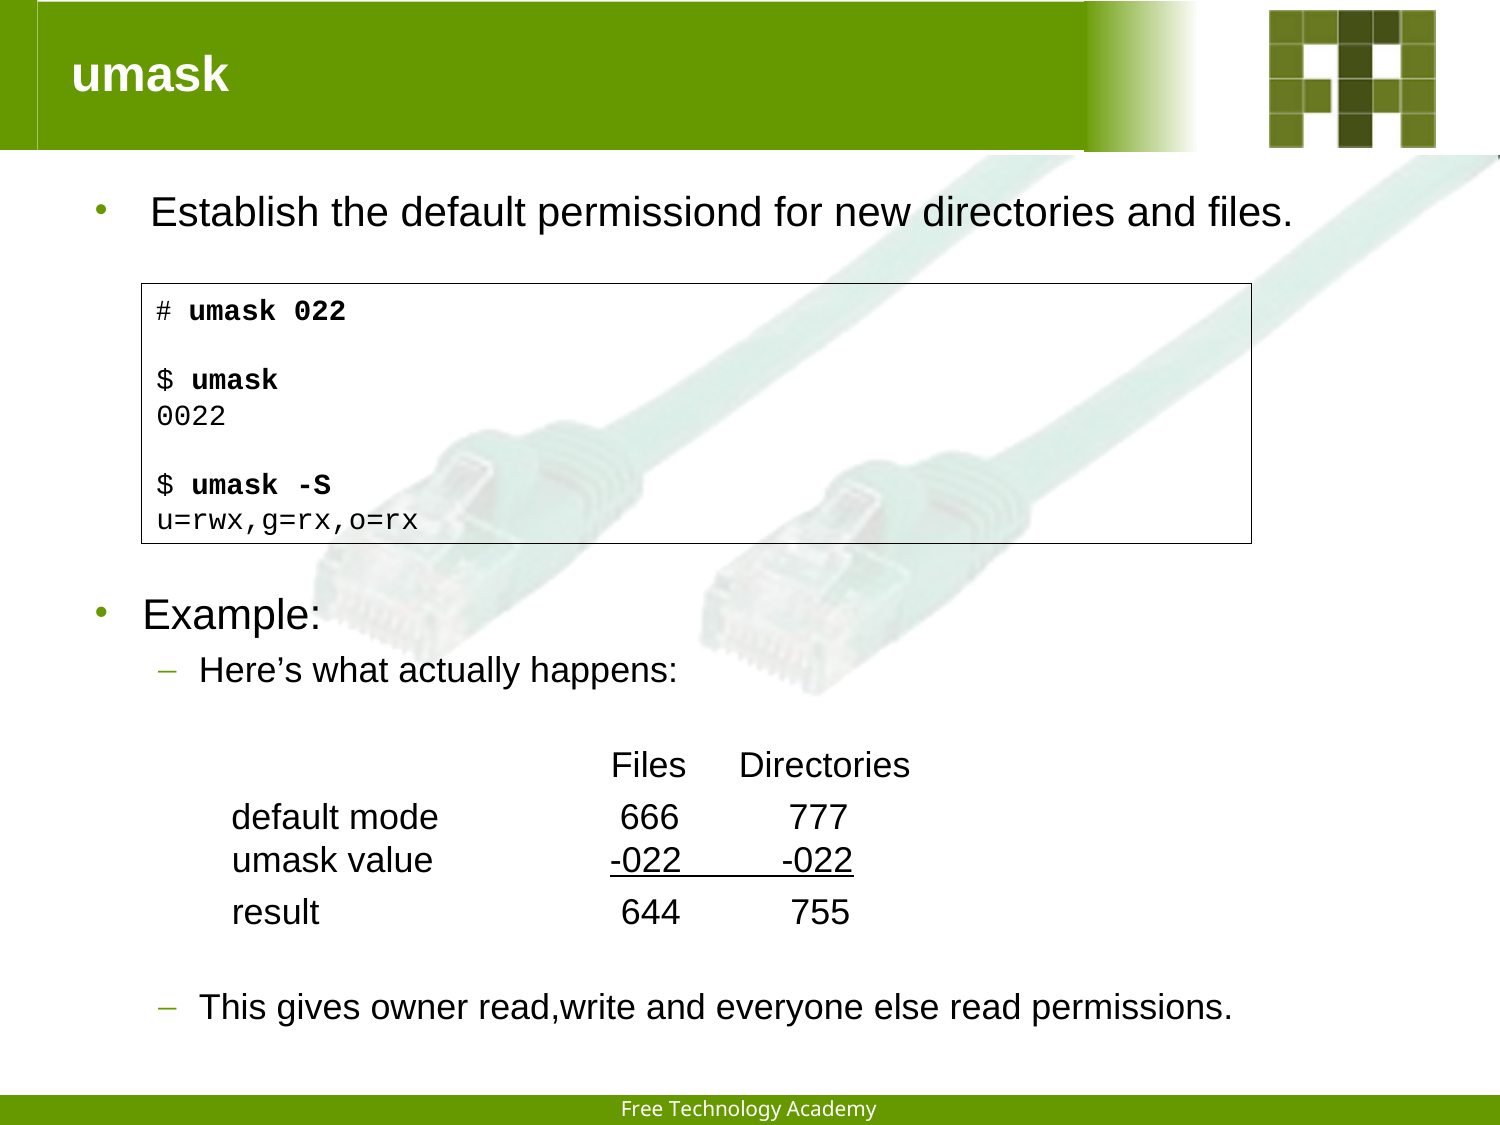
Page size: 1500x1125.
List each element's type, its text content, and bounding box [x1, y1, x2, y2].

title umask [56, 1, 1107, 152]
list Establish the default permissiond for new directories and files. [79, 177, 1430, 272]
list Example: Here’s what actually happens: Files Directories default mode 666 777 umask value -022 -022 result 644 755 This gives owner read,write and everyone else read permissions. [79, 578, 1430, 1043]
picture [1269, 10, 1436, 148]
text_box # umask 022 $ umask 0022 $ umask -S u=rwx,g=rx,o=rx [141, 283, 1252, 544]
